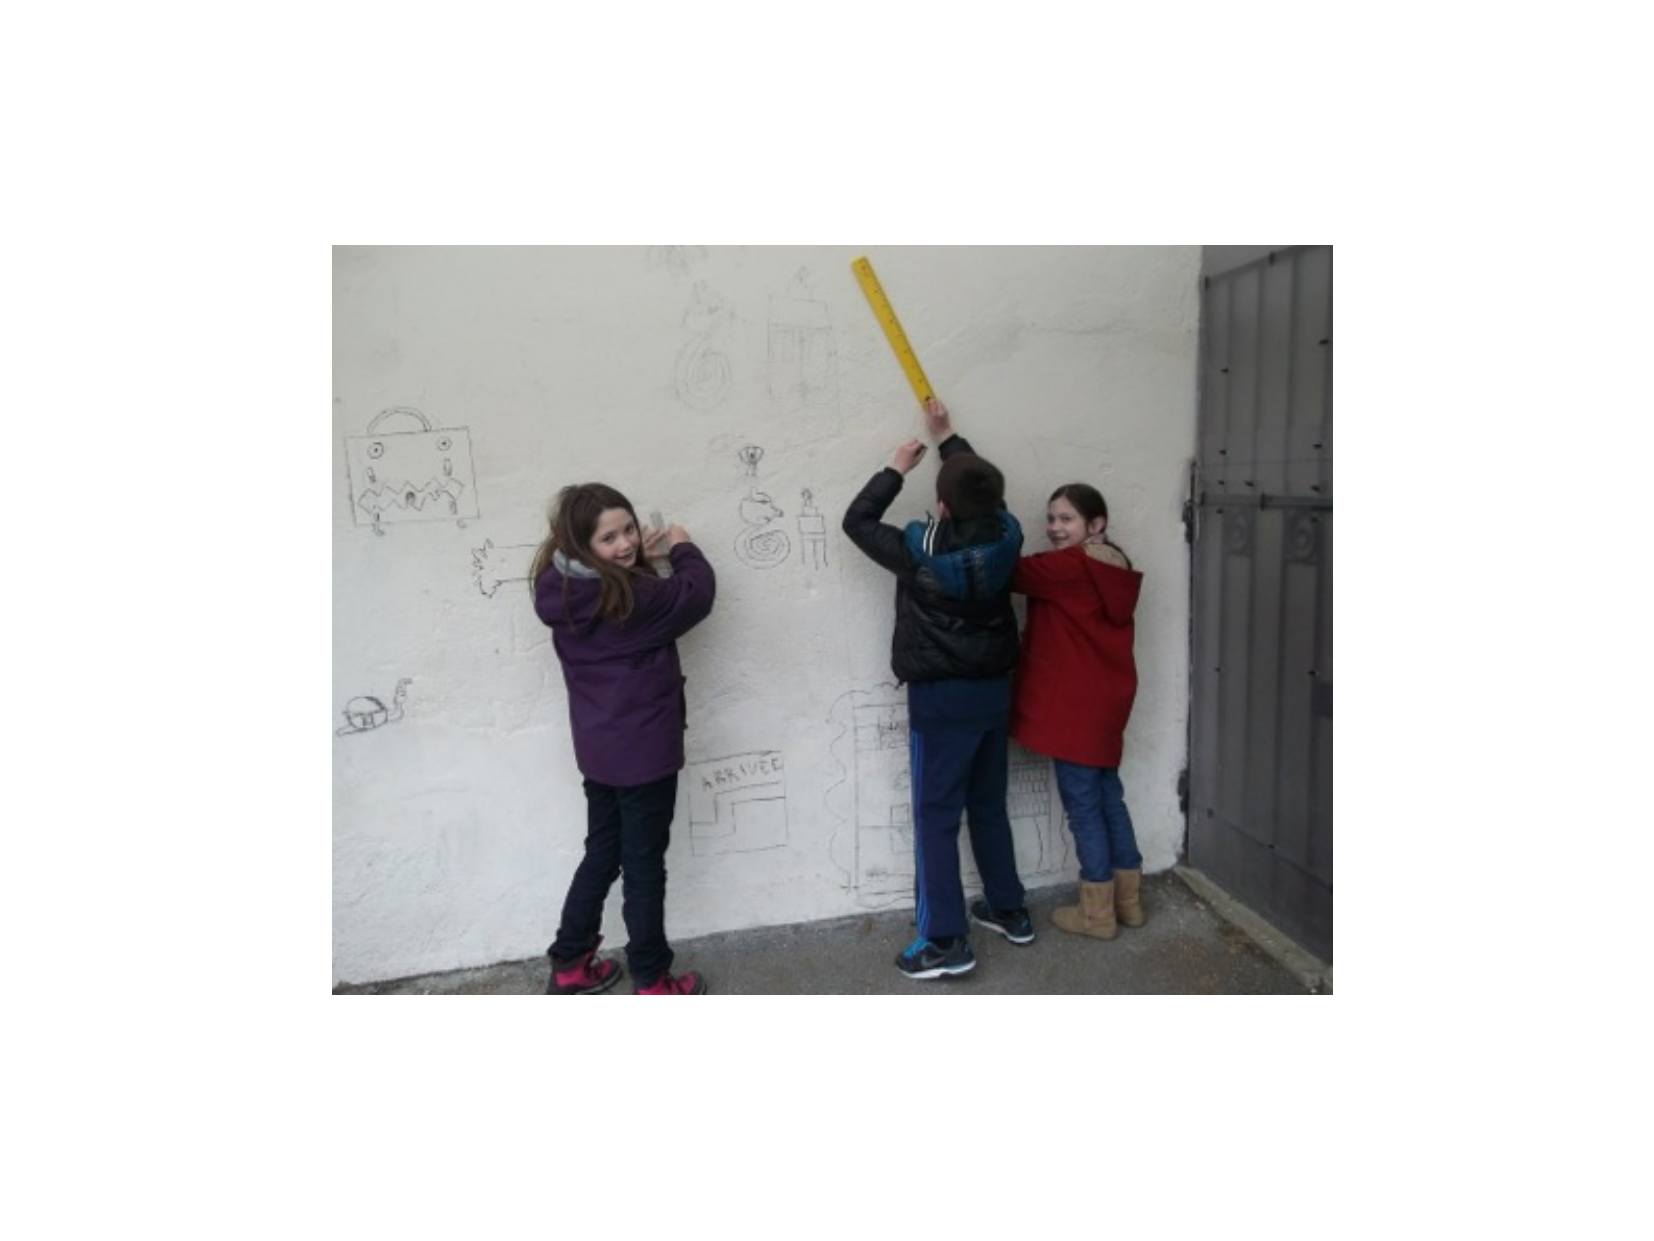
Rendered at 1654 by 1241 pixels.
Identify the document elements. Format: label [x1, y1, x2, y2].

picture [332, 245, 1333, 996]
